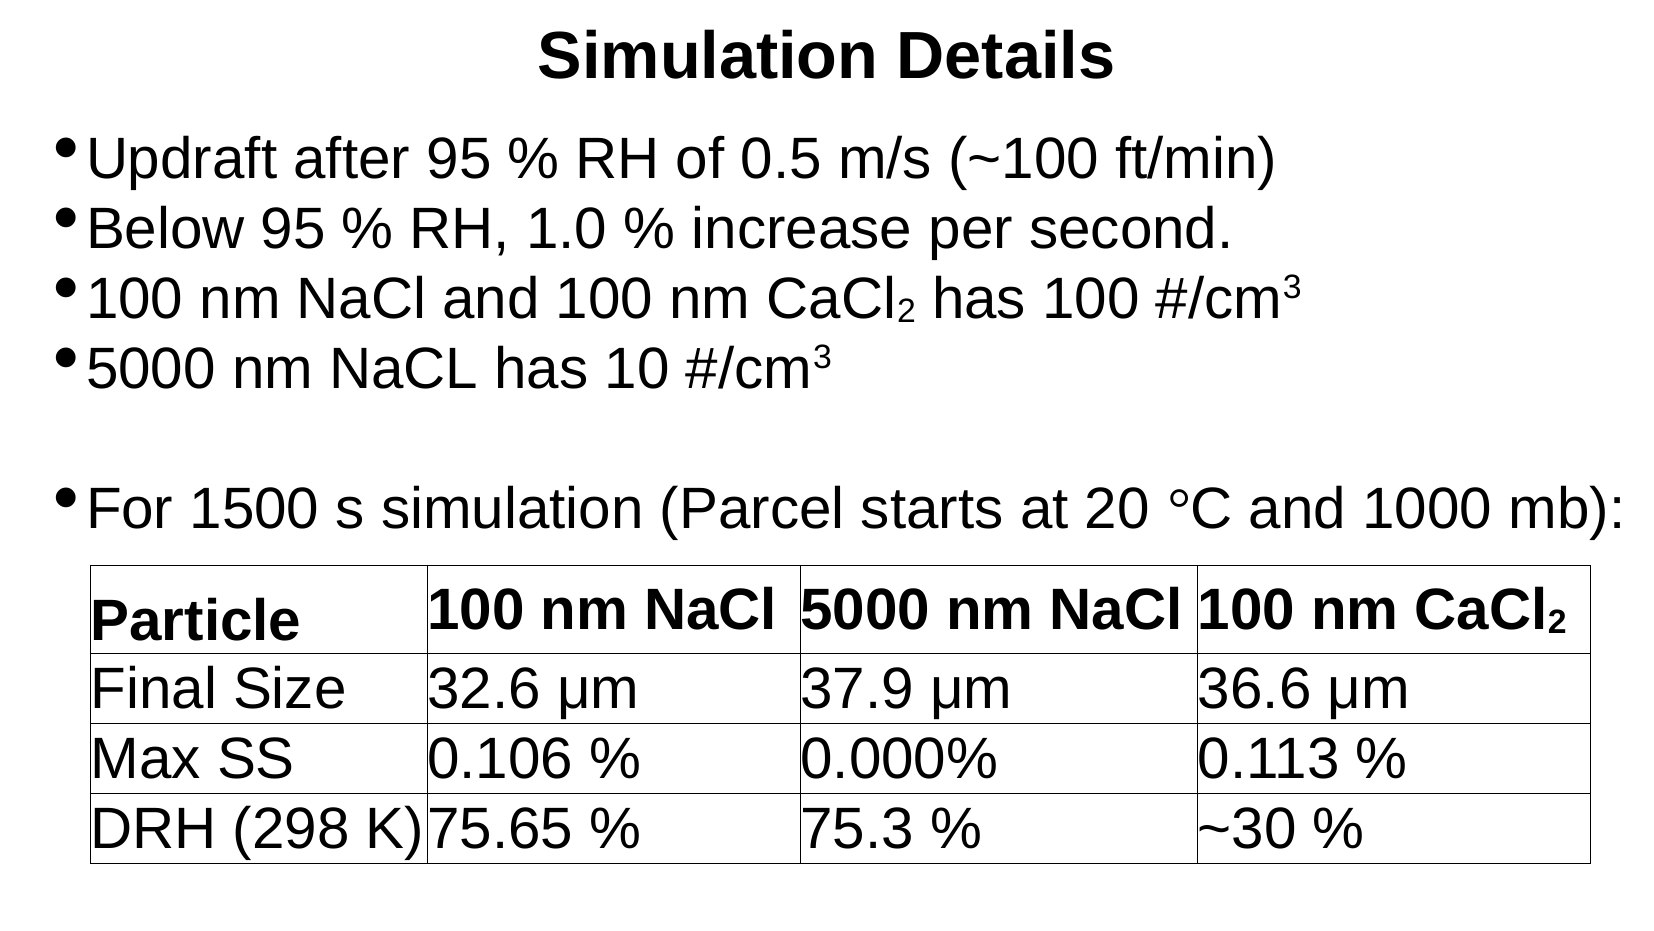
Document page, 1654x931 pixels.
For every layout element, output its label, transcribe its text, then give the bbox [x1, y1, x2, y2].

table_cell ~30 % [1198, 794, 1590, 863]
table_cell 75.3 % [801, 794, 1197, 863]
table_cell Max SS [91, 724, 427, 793]
table_header 100 nm CaCl2 [1198, 566, 1590, 653]
table_cell 37.9 μm [801, 654, 1197, 723]
table_cell Final Size [91, 654, 427, 723]
title Simulation Details [0, 6, 1654, 107]
table_cell 75.65 % [428, 794, 800, 863]
table_cell 36.6 μm [1198, 654, 1590, 723]
table_cell 32.6 μm [428, 654, 800, 723]
table_header 100 nm NaCl [428, 566, 800, 653]
table_cell 0.113 % [1198, 724, 1590, 793]
table_cell 0.106 % [428, 724, 800, 793]
table_header 5000 nm NaCl [801, 566, 1197, 653]
text_box Updraft after 95 % RH of 0.5 m/s (~100 ft/min) Below 95 % RH, 1.0 % increase per second. 100 nm NaCl and 100 nm CaCl2 has 100 #/cm3 5000 nm NaCL has 10 #/cm3 For 1500 s simulation (Parcel starts at 20 °C and 1000 mb): [41, 112, 1654, 563]
table_header Particle [91, 566, 427, 653]
table_cell DRH (298 K) [91, 794, 427, 863]
table_cell 0.000% [801, 724, 1197, 793]
